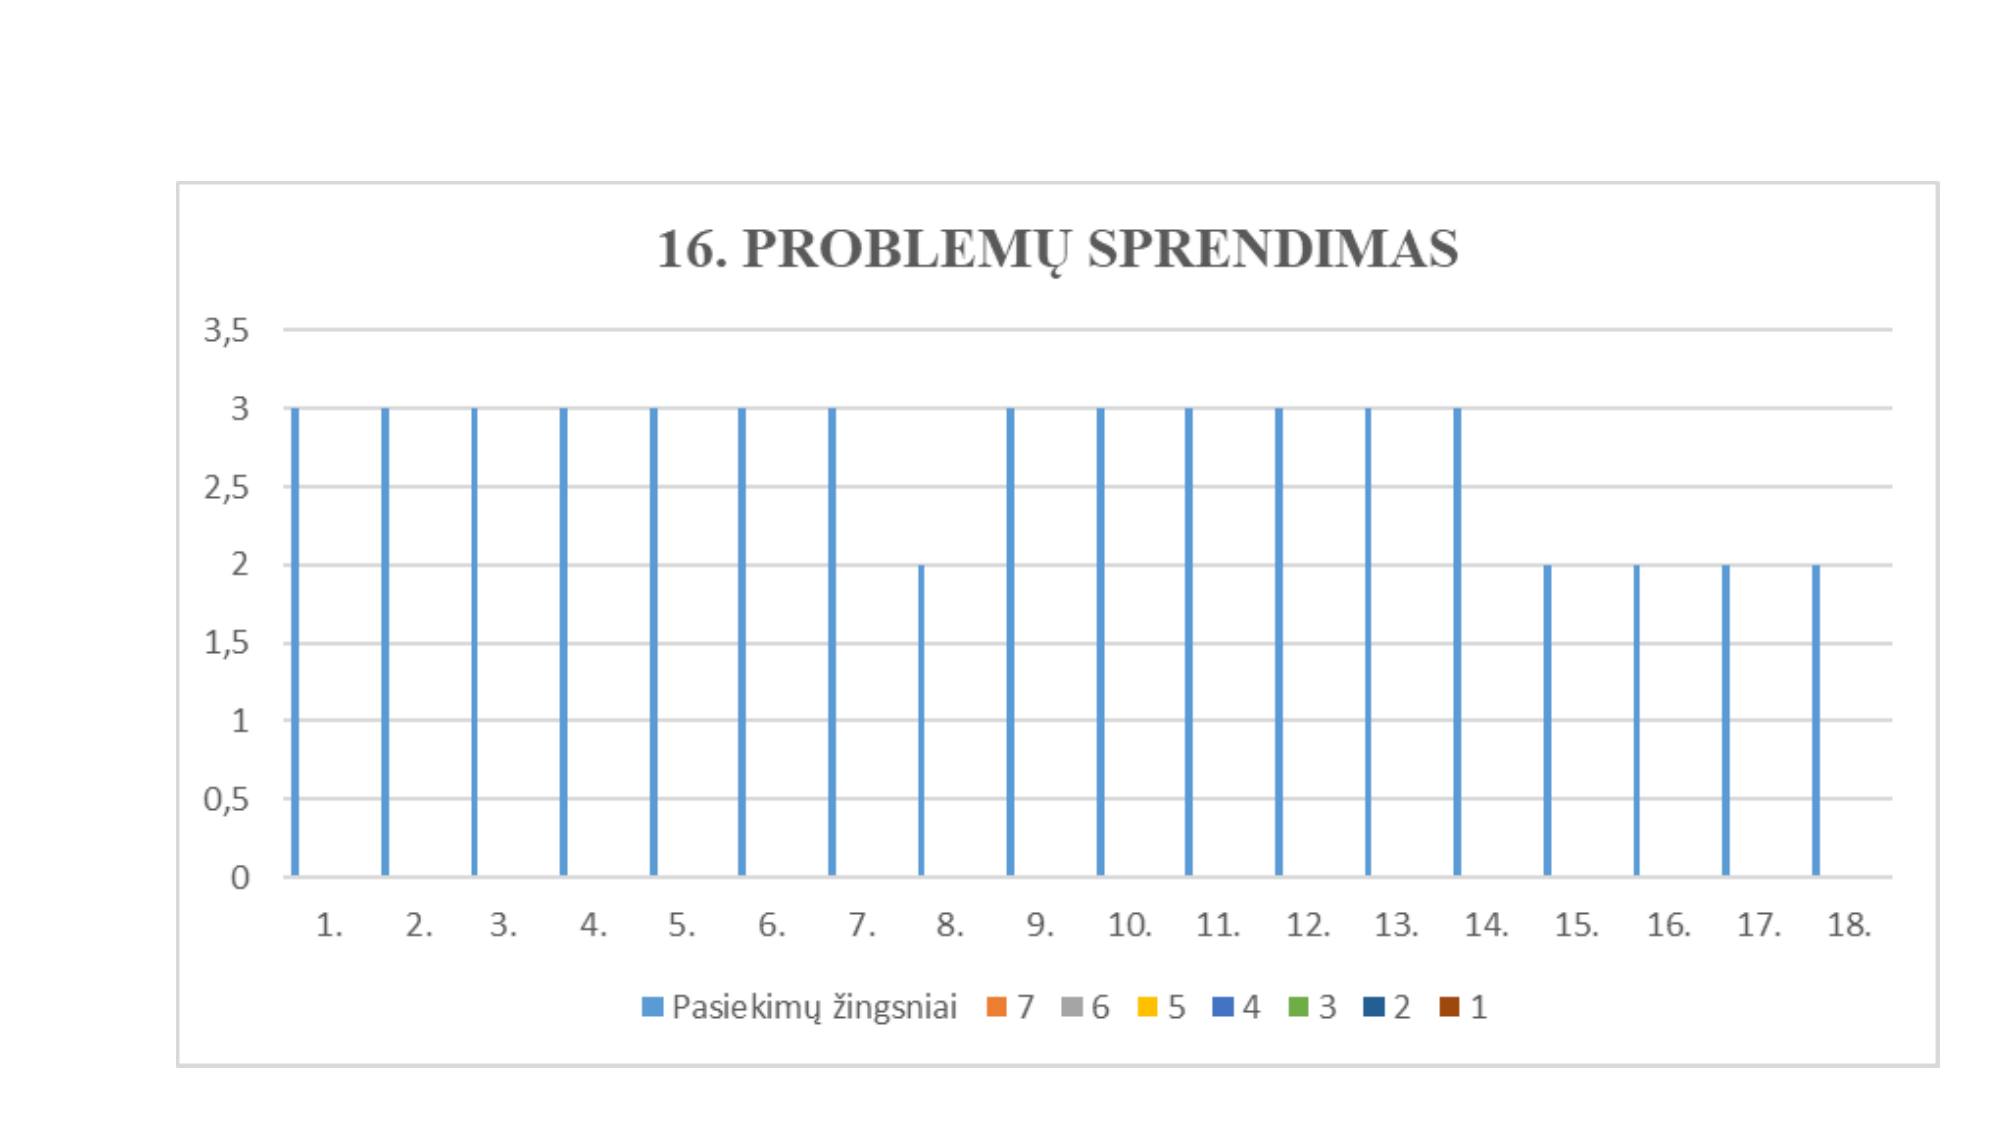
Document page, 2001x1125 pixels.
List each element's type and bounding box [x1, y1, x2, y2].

picture [176, 181, 1940, 1068]
